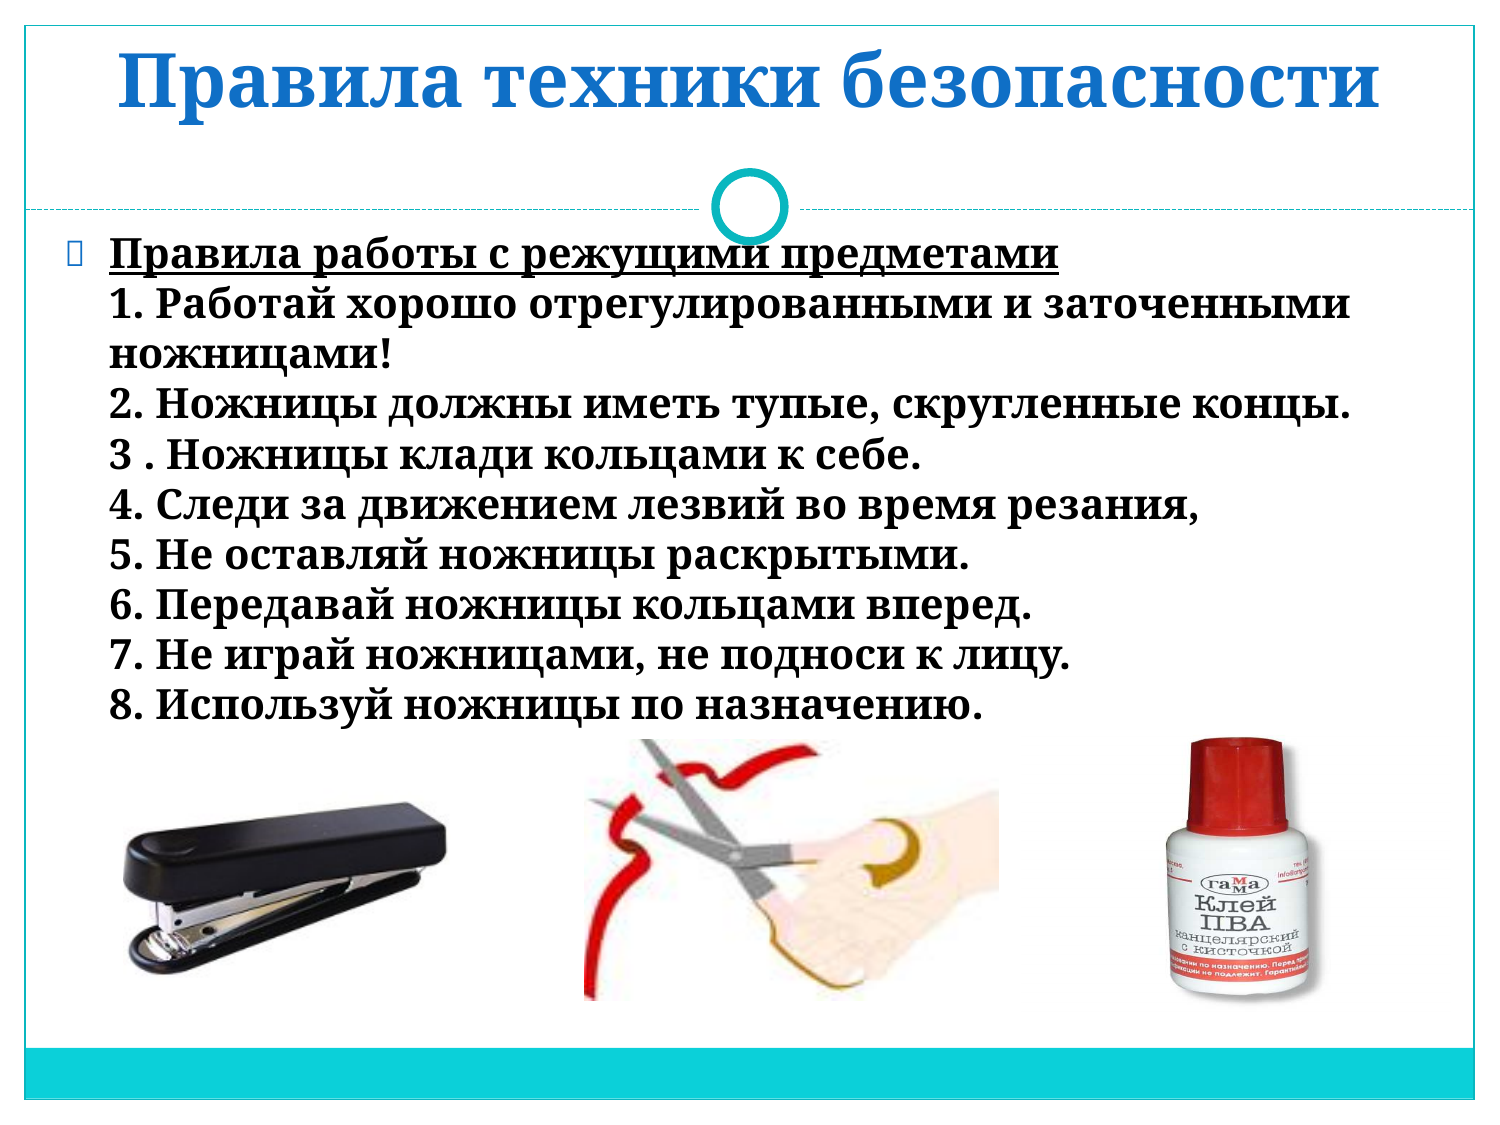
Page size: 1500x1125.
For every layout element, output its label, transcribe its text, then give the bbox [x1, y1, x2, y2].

picture [1021, 727, 1451, 1012]
picture [123, 739, 531, 981]
list Правила работы с режущими предметами 1. Работай хорошо отрегулированными и заточенными ножницами! 2. Ножницы должны иметь тупые, скругленные концы. 3 . Ножницы клади кольцами к себе. 4. Следи за движением лезвий во время резания, 5. Не оставляй ножницы раскрытыми. 6. Передавай ножницы кольцами вперед. 7. Не играй ножницами, не подноси к лицу. 8. Используй ножницы по назначению. [49, 219, 1445, 1001]
picture [584, 739, 999, 1001]
title Правила техники безопасности [75, 24, 1425, 149]
